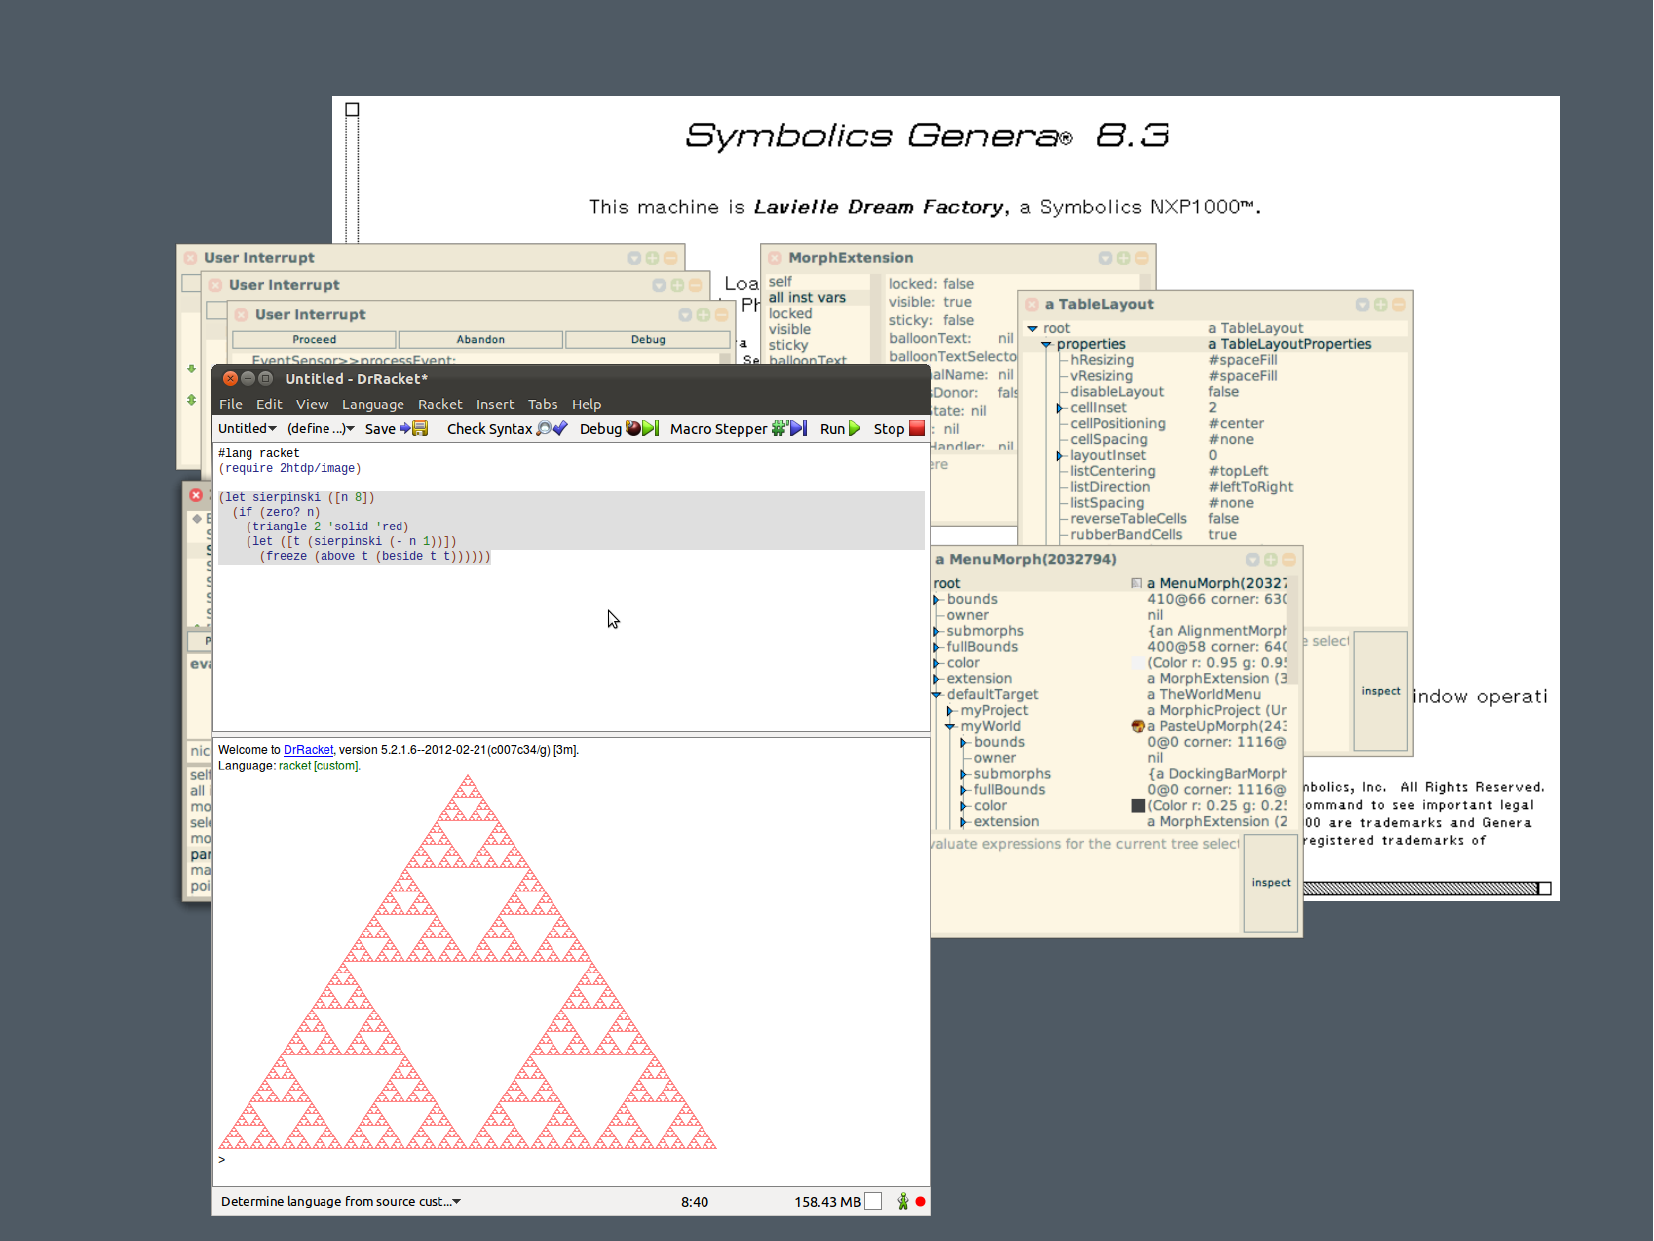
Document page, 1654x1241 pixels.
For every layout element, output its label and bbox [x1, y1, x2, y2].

picture [161, 96, 1560, 1216]
